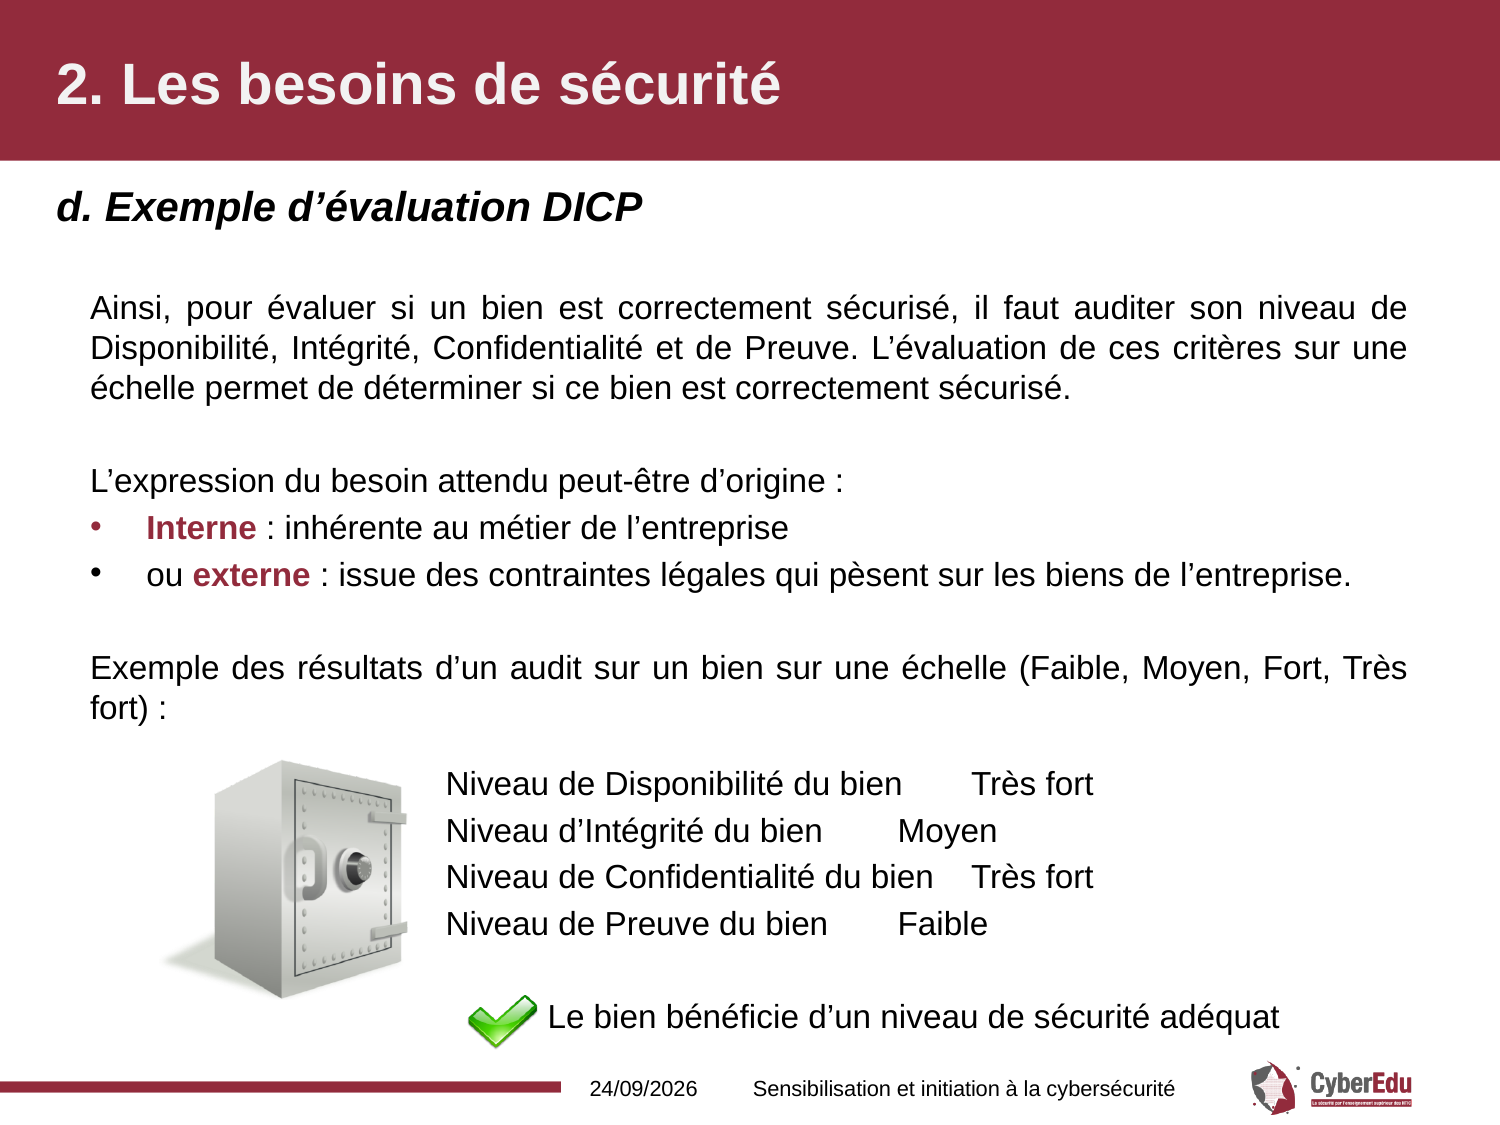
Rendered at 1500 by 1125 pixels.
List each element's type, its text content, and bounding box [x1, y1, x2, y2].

list Ainsi, pour évaluer si un bien est correctement sécurisé, il faut auditer son niveau de Disponibilité, Intégrité, Confidentialité et de Preuve. L’évaluation de ces critères sur une échelle permet de déterminer si ce bien est correctement sécurisé. L’expression du besoin attendu peut-être d’origine : Interne : inhérente au métier de l’entreprise ou externe : issue des contraintes légales qui pèsent sur les biens de l’entreprise. Exemple des résultats d’un audit sur un bien sur une échelle (Faible, Moyen, Fort, Très fort) : [75, 278, 1425, 1035]
title 2. Les besoins de sécurité [41, 1, 1471, 161]
picture [467, 988, 538, 1059]
slide_number 15/11/2020 [561, 1057, 727, 1118]
text_box Niveau de Disponibilité du bien Très fort Niveau d’Intégrité du bien Moyen Niveau de Confidentialité du bien Très fort Niveau de Preuve du bien Faible Le bien bénéficie d’un niveau de sécurité adéquat [430, 754, 1365, 1036]
picture [1246, 1060, 1412, 1115]
list d. Exemple d’évaluation DICP [41, 172, 1471, 268]
footer Sensibilisation et initiation à la cybersécurité [738, 1057, 1236, 1118]
picture [159, 759, 408, 1000]
